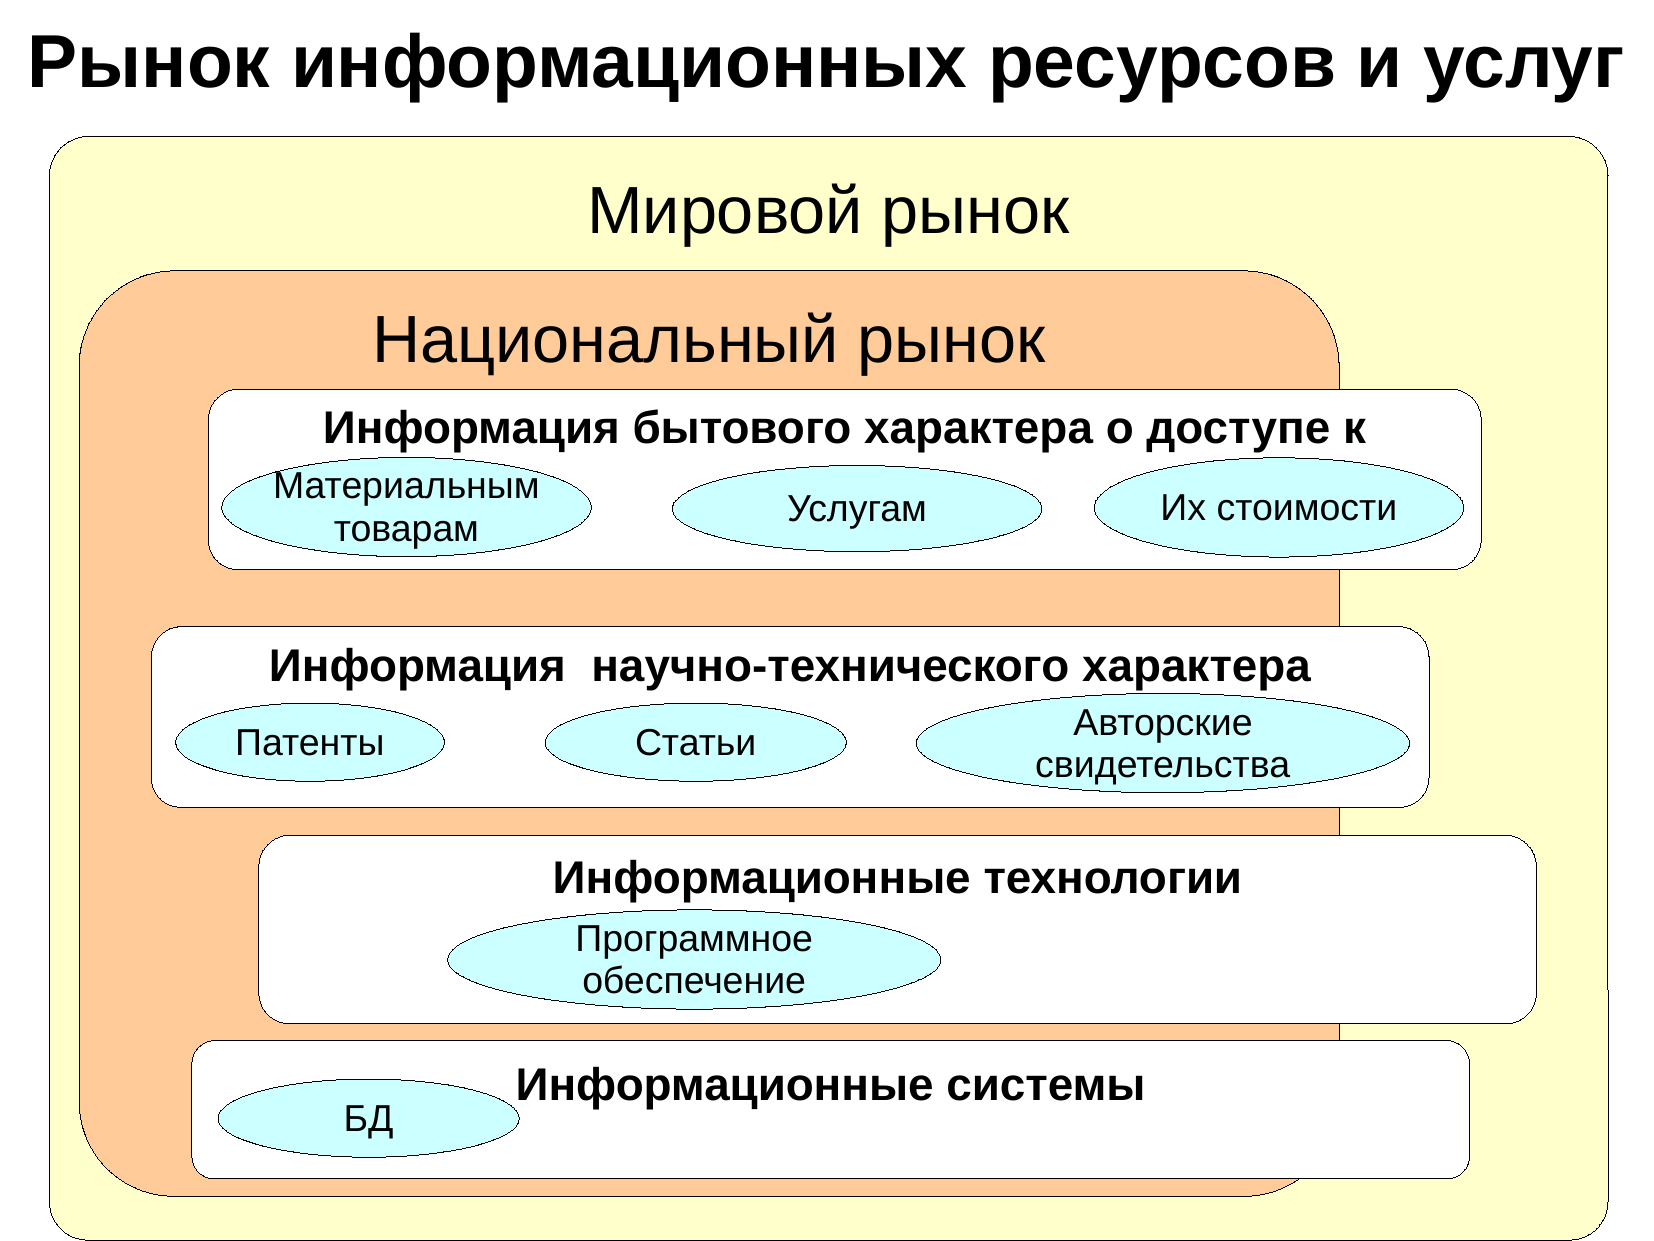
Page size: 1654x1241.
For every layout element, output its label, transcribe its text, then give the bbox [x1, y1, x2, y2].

text_box Рынок информационных ресурсов и услуг [0, 12, 1654, 111]
text_box Информация научно-технического характера [151, 626, 1430, 808]
text_box Информация бытового характера о доступе к [208, 389, 1482, 570]
text_box Мировой рынок [49, 136, 1609, 1241]
text_box Материальным товарам [221, 457, 592, 557]
text_box Их стоимости [1094, 457, 1464, 558]
text_box Информационные системы [191, 1040, 1470, 1179]
text_box Программное обеспечение [447, 909, 941, 1010]
text_box Информационные технологии [258, 835, 1537, 1024]
text_box Статьи [545, 703, 847, 782]
text_box БД [218, 1079, 520, 1158]
text_box Услугам [672, 465, 1042, 552]
text_box Авторские свидетельства [916, 693, 1410, 793]
text_box Патенты [175, 703, 445, 782]
text_box Национальный рынок [79, 270, 1340, 1197]
